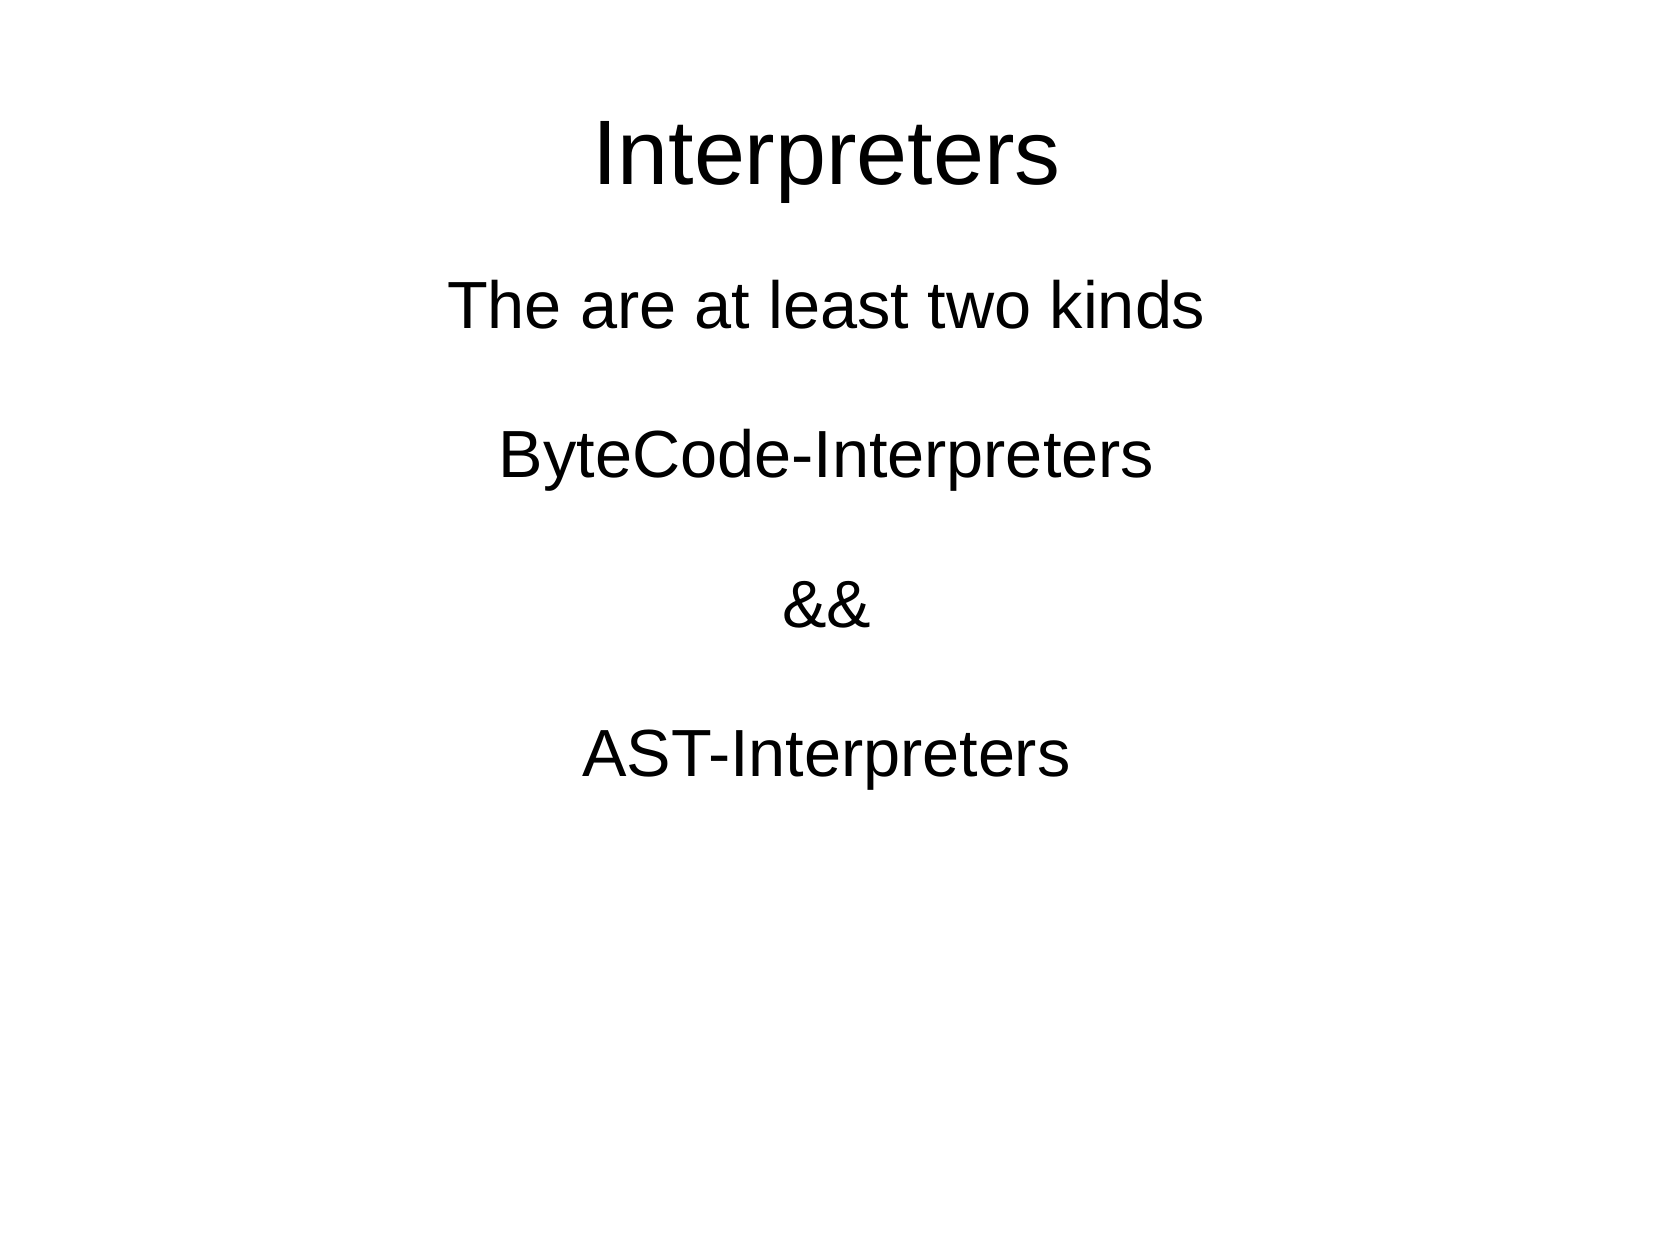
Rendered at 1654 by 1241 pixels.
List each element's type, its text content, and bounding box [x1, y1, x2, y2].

subtitle The are at least two kinds ByteCode-Interpreters && AST-Interpreters [82, 49, 1571, 1010]
